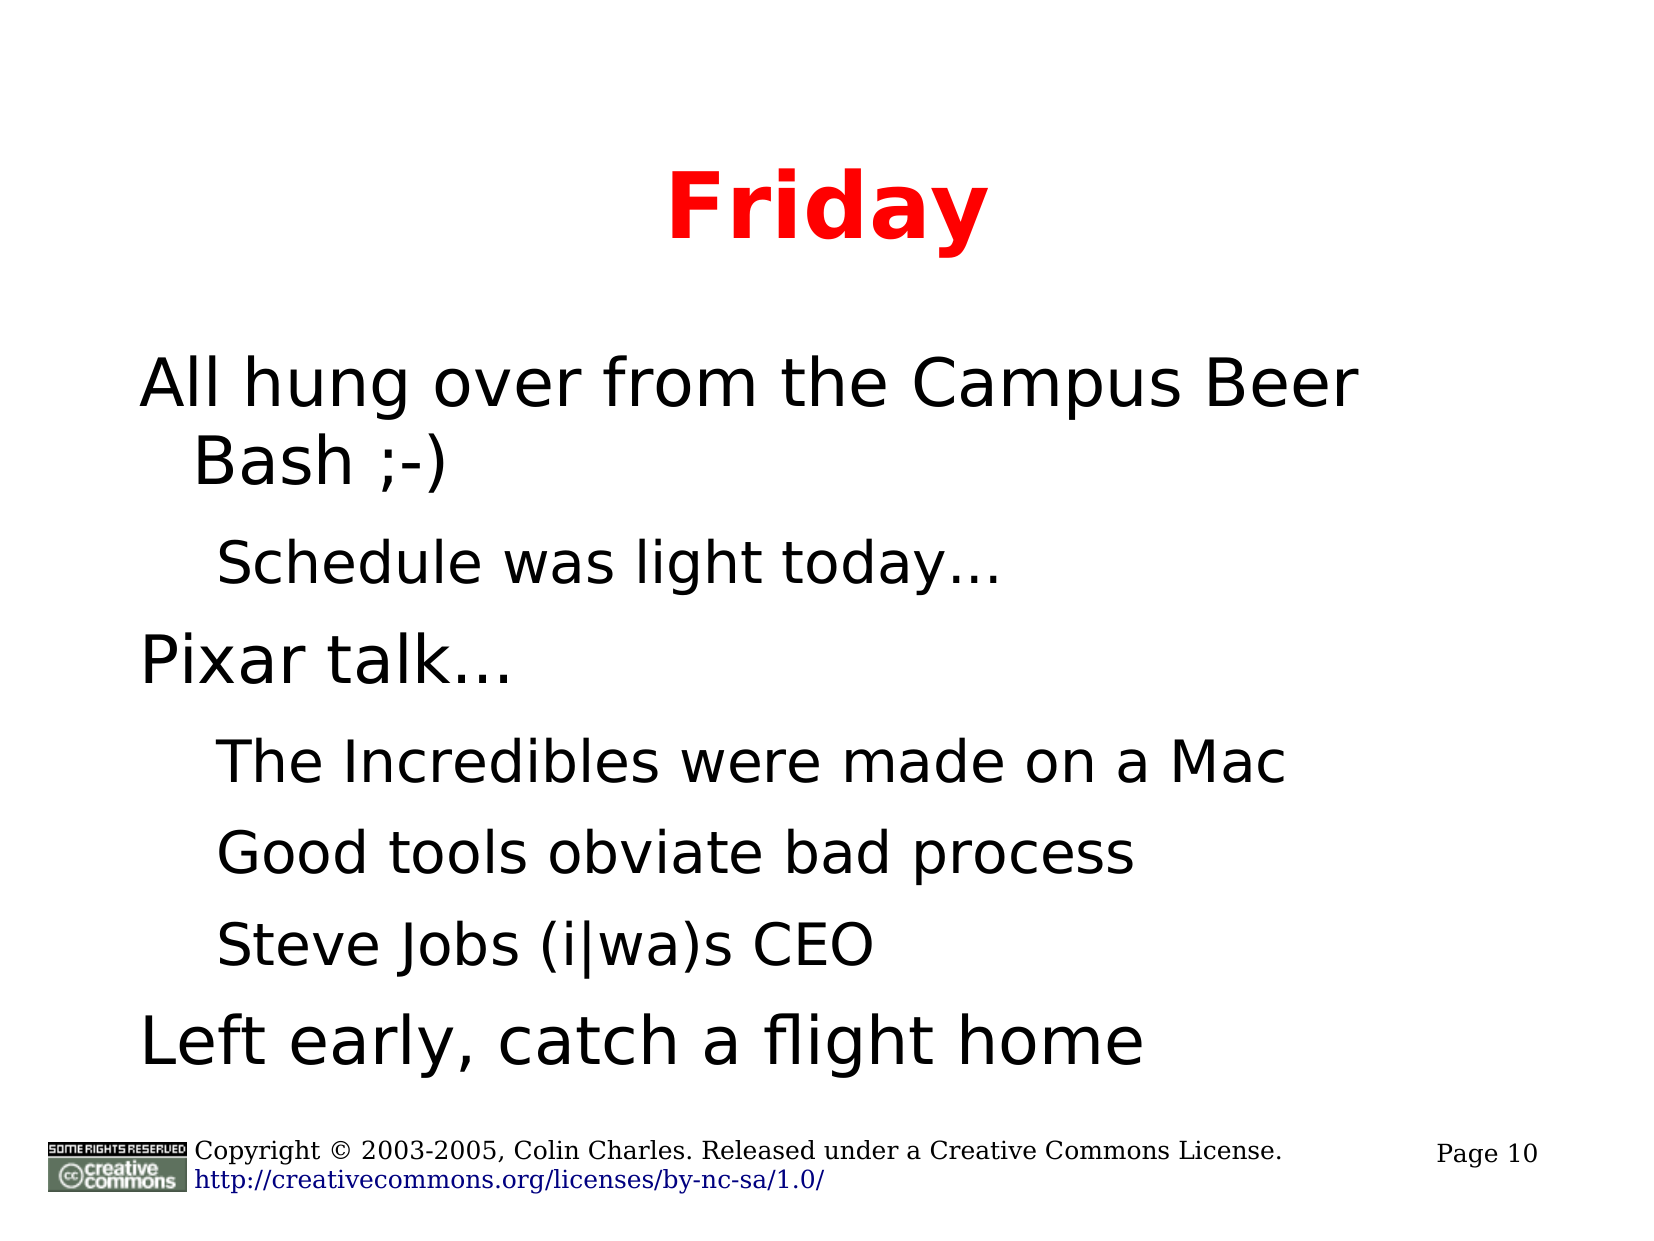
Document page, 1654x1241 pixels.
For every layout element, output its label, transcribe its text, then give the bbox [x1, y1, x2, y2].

list All hung over from the Campus Beer Bash ;-) Schedule was light today... Pixar talk... The Incredibles were made on a Mac Good tools obviate bad process Steve Jobs (i|wa)s CEO Left early, catch a flight home [121, 344, 1534, 1127]
title Friday [121, 102, 1534, 311]
picture [48, 1142, 187, 1192]
